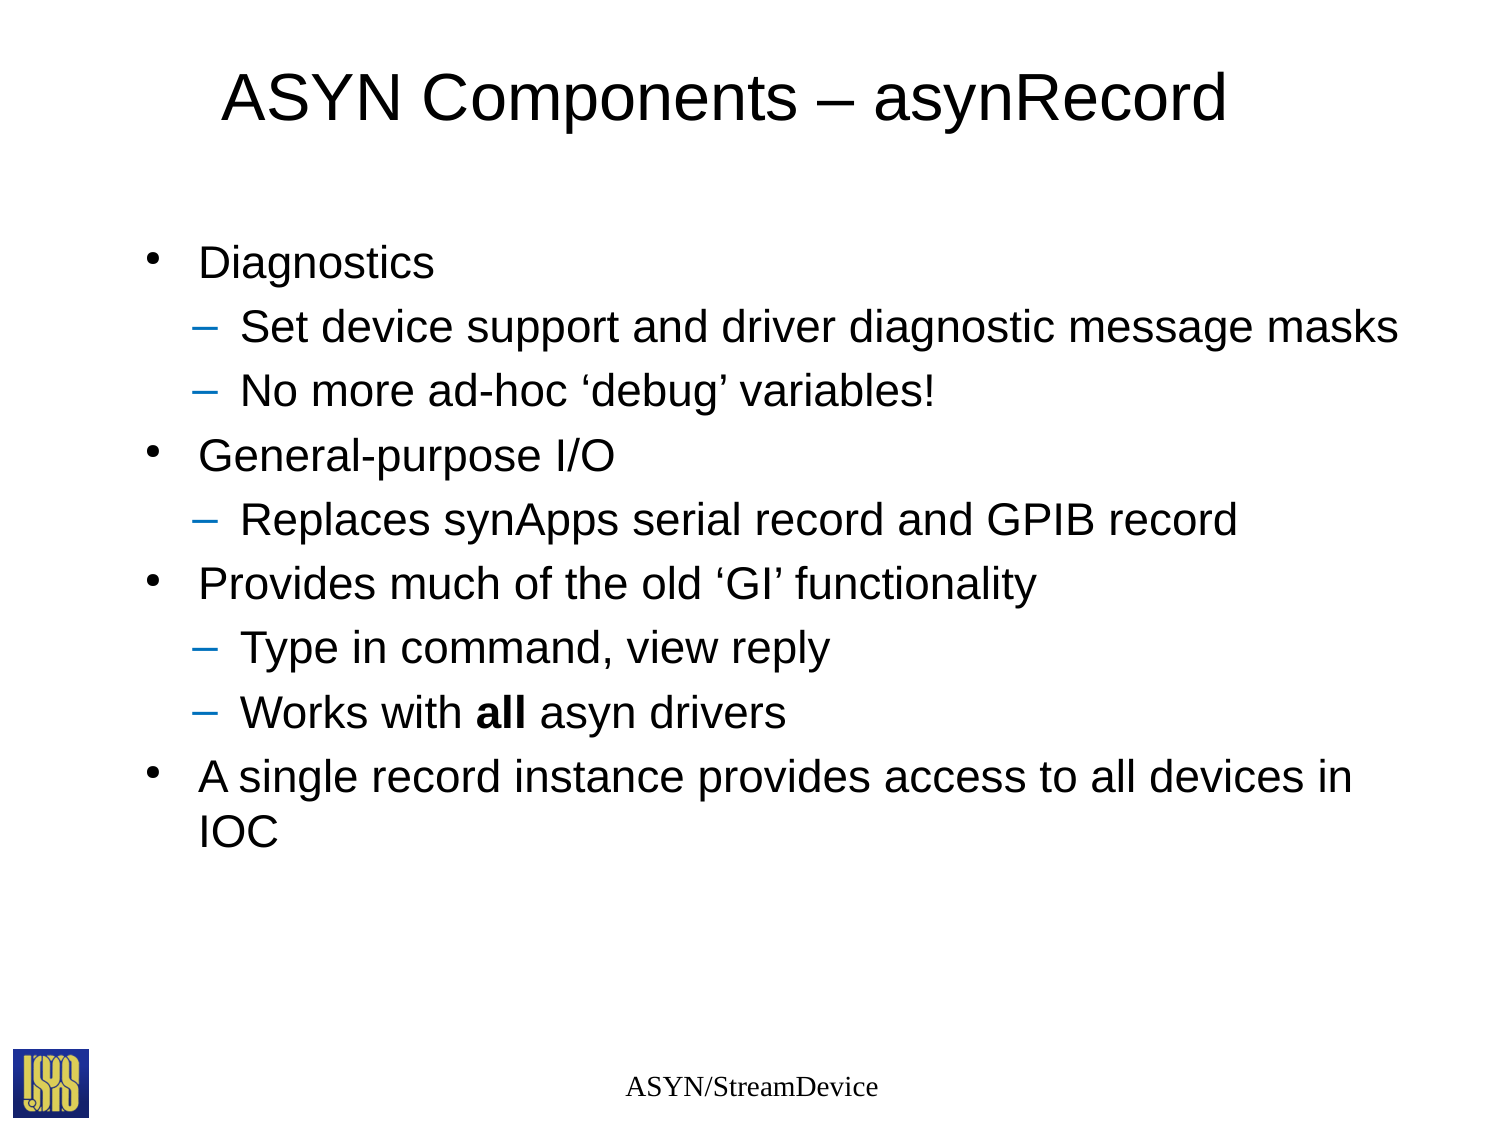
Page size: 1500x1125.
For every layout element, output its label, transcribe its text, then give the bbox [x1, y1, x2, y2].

picture [13, 1049, 89, 1118]
title ASYN Components – asynRecord [55, 54, 1361, 142]
list Diagnostics Set device support and driver diagnostic message masks No more ad-hoc ‘debug’ variables! General-purpose I/O Replaces synApps serial record and GPIB record Provides much of the old ‘GI’ functionality Type in command, view reply Works with all asyn drivers A single record instance provides access to all devices in IOC [112, 224, 1457, 865]
